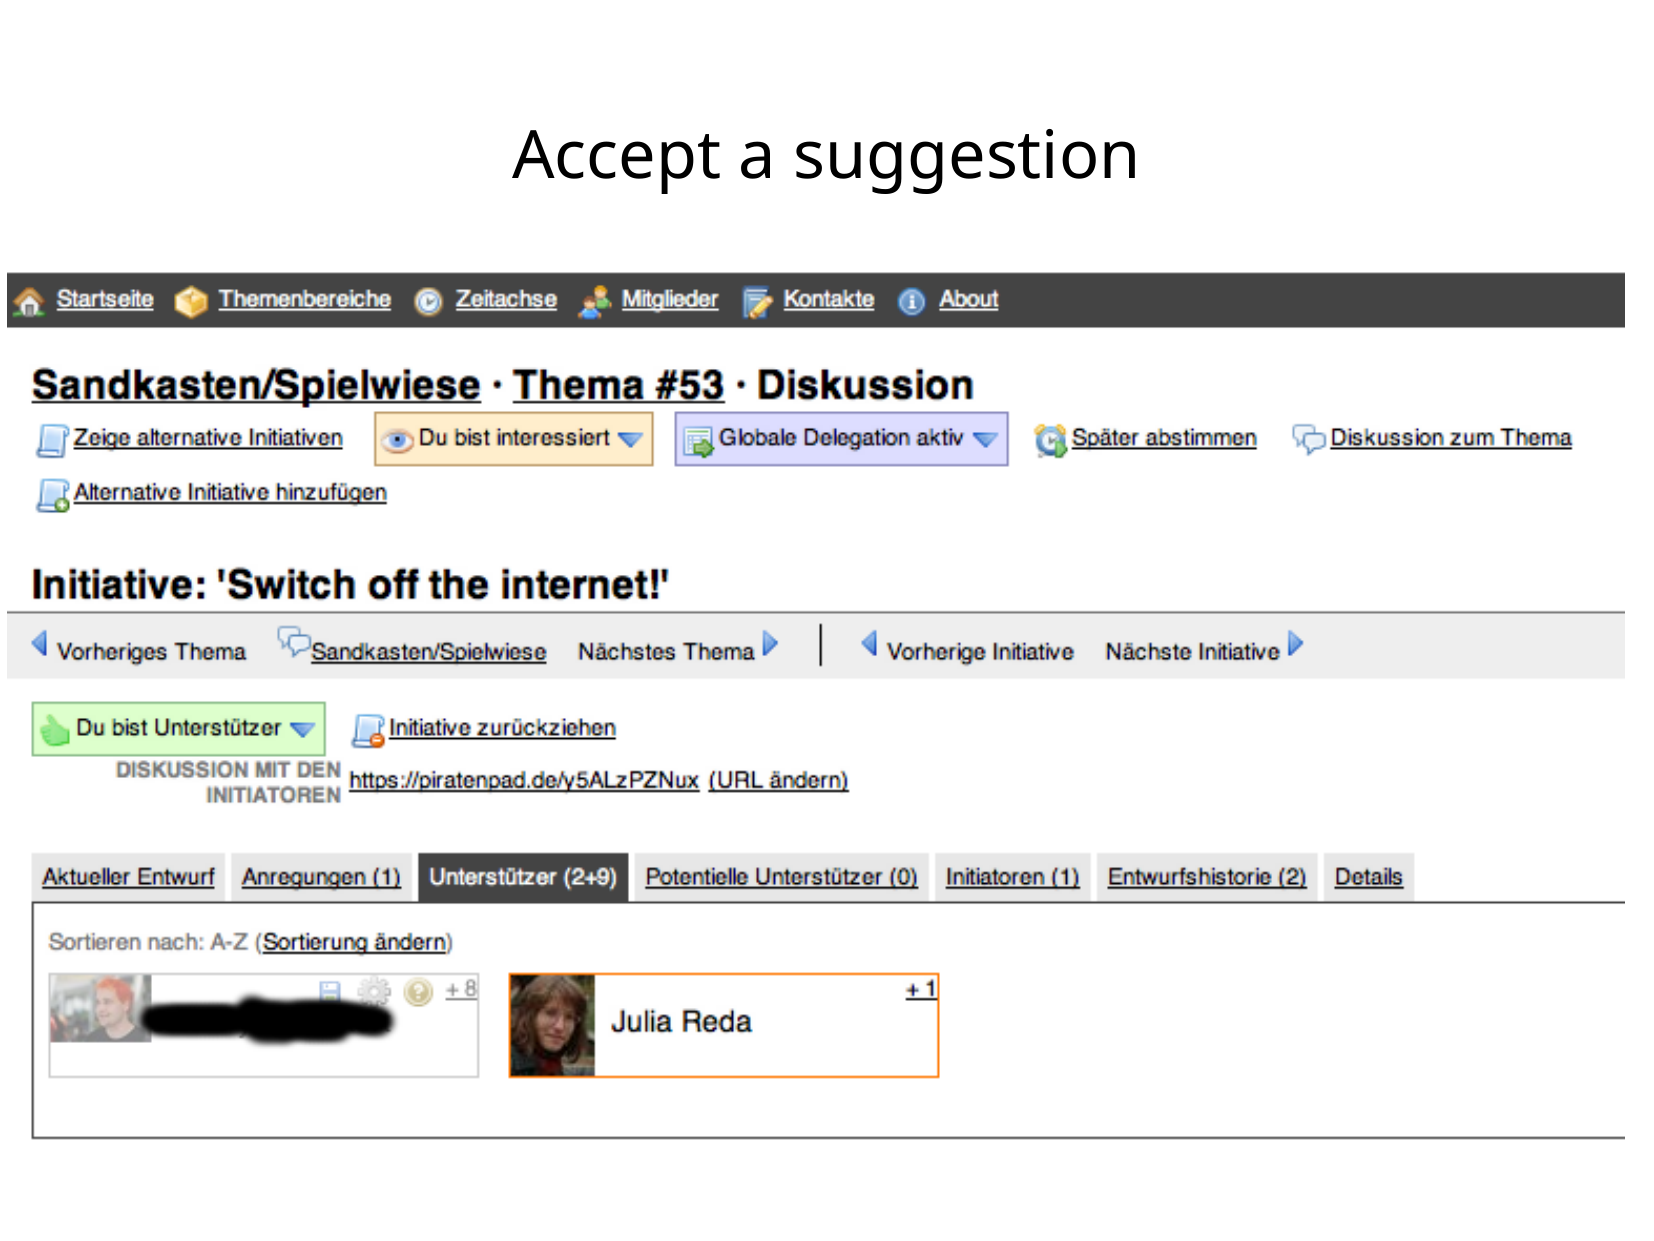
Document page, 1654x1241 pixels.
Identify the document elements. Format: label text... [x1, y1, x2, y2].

picture [7, 265, 1625, 1211]
title Accept a suggestion [82, 49, 1571, 257]
